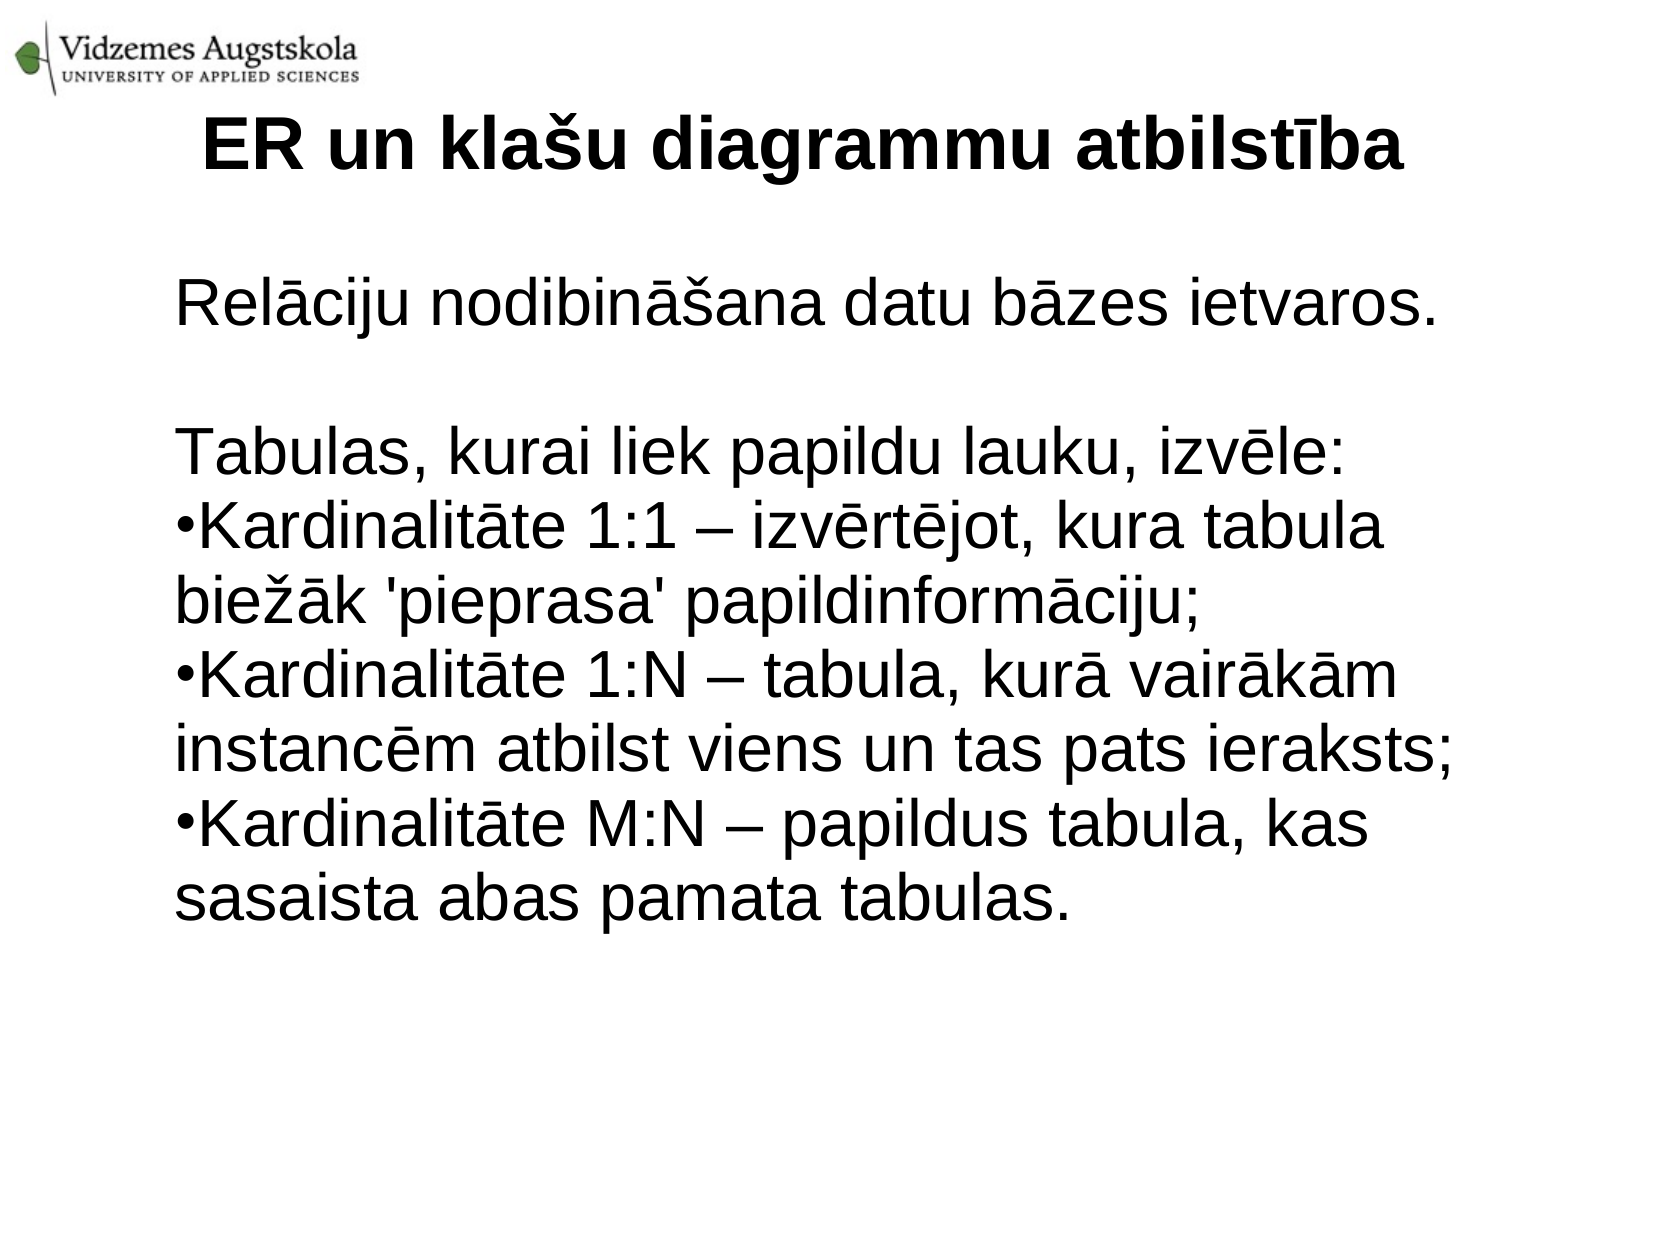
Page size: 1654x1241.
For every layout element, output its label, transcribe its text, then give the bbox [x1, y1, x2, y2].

text_box Relāciju nodibināšana datu bāzes ietvaros. Tabulas, kurai liek papildu lauku, izvēle: Kardinalitāte 1:1 – izvērtējot, kura tabula biežāk 'pieprasa' papildinformāciju; Kardinalitāte 1:N – tabula, kurā vairākām instancēm atbilst viens un tas pats ieraksts; Kardinalitāte M:N – papildus tabula, kas sasaista abas pamata tabulas. [159, 258, 1495, 1018]
picture [5, 2, 368, 113]
title ER un klašu diagrammu atbilstība [94, 103, 1512, 188]
